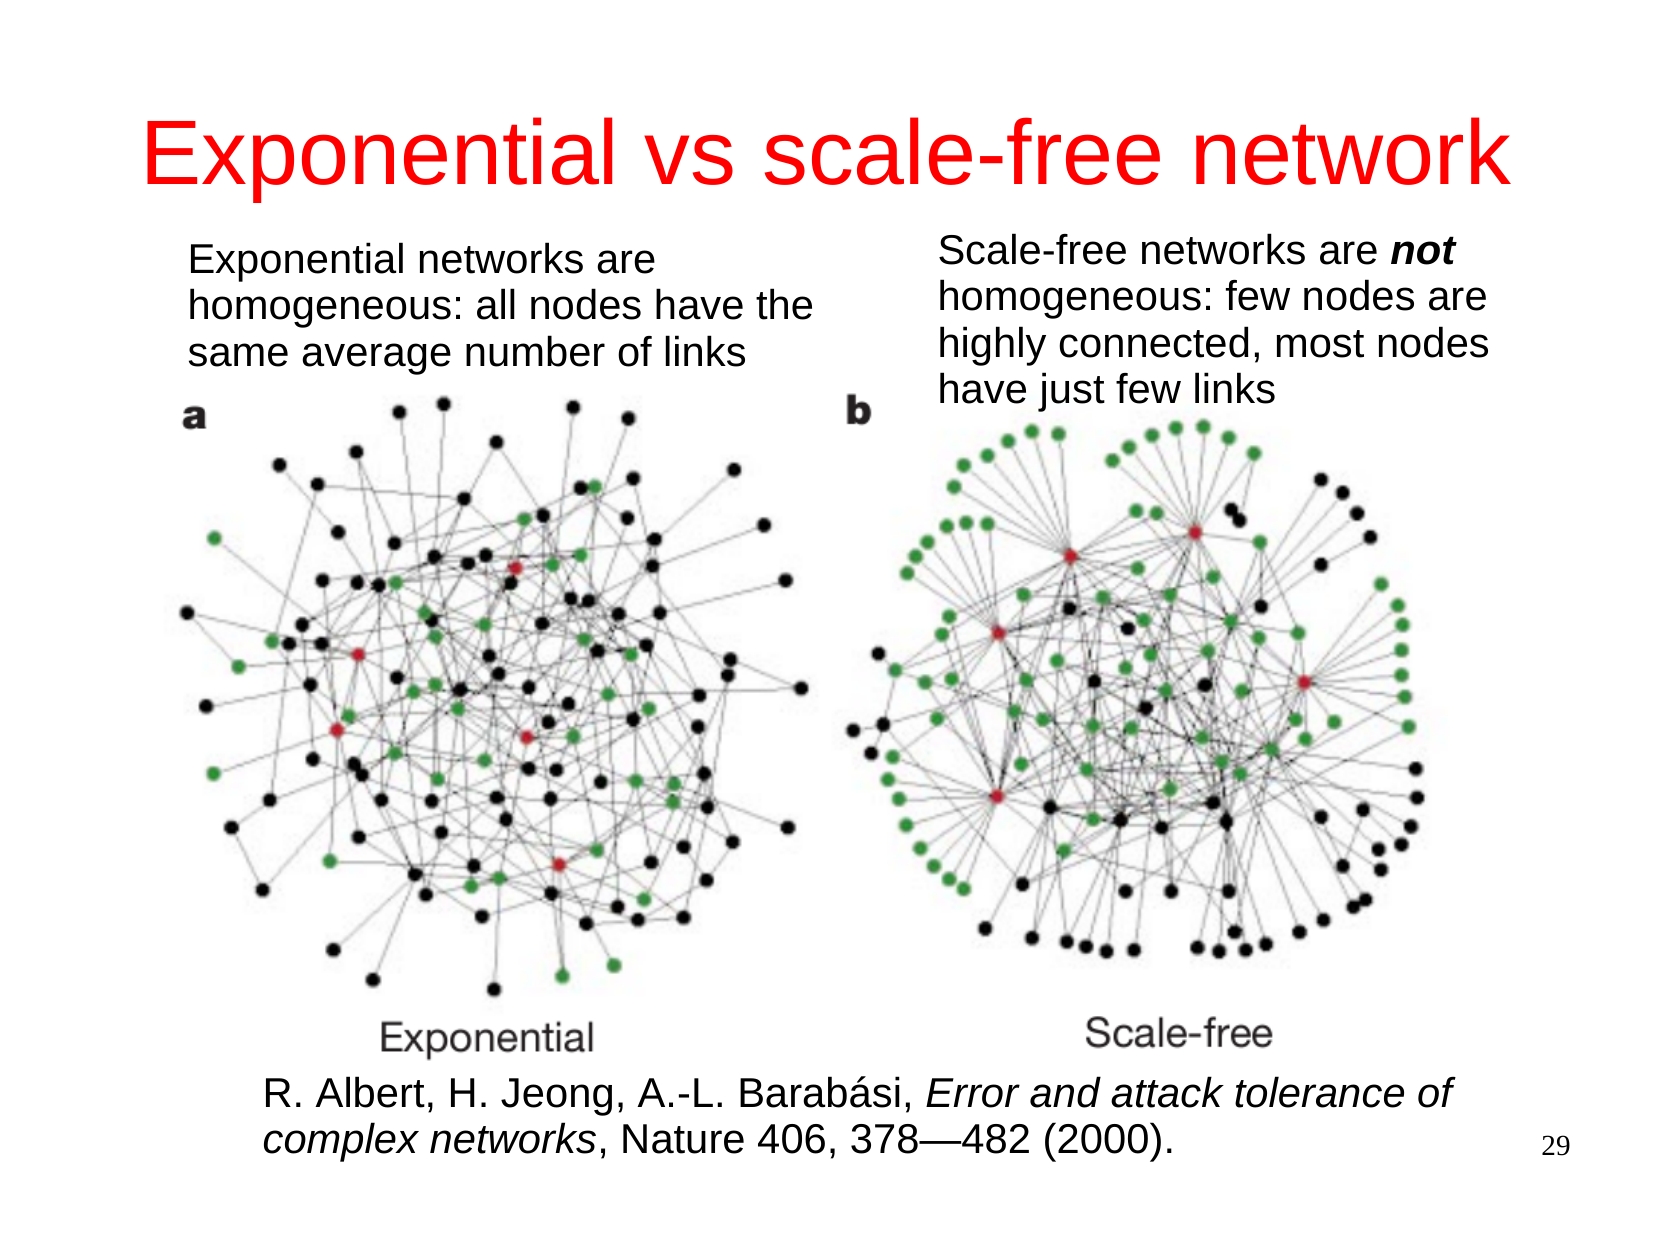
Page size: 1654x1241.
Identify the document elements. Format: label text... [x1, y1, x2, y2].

picture [144, 354, 1457, 1070]
title Exponential vs scale-free network [82, 49, 1571, 257]
text_box Scale-free networks are not homogeneous: few nodes are highly connected, most nodes have just few links [937, 226, 1501, 413]
text_box R. Albert, H. Jeong, A.-L. Barabási, Error and attack tolerance of complex networks, Nature 406, 378—482 (2000). [262, 1069, 1473, 1163]
text_box Exponential networks are homogeneous: all nodes have the same average number of links [187, 235, 826, 376]
